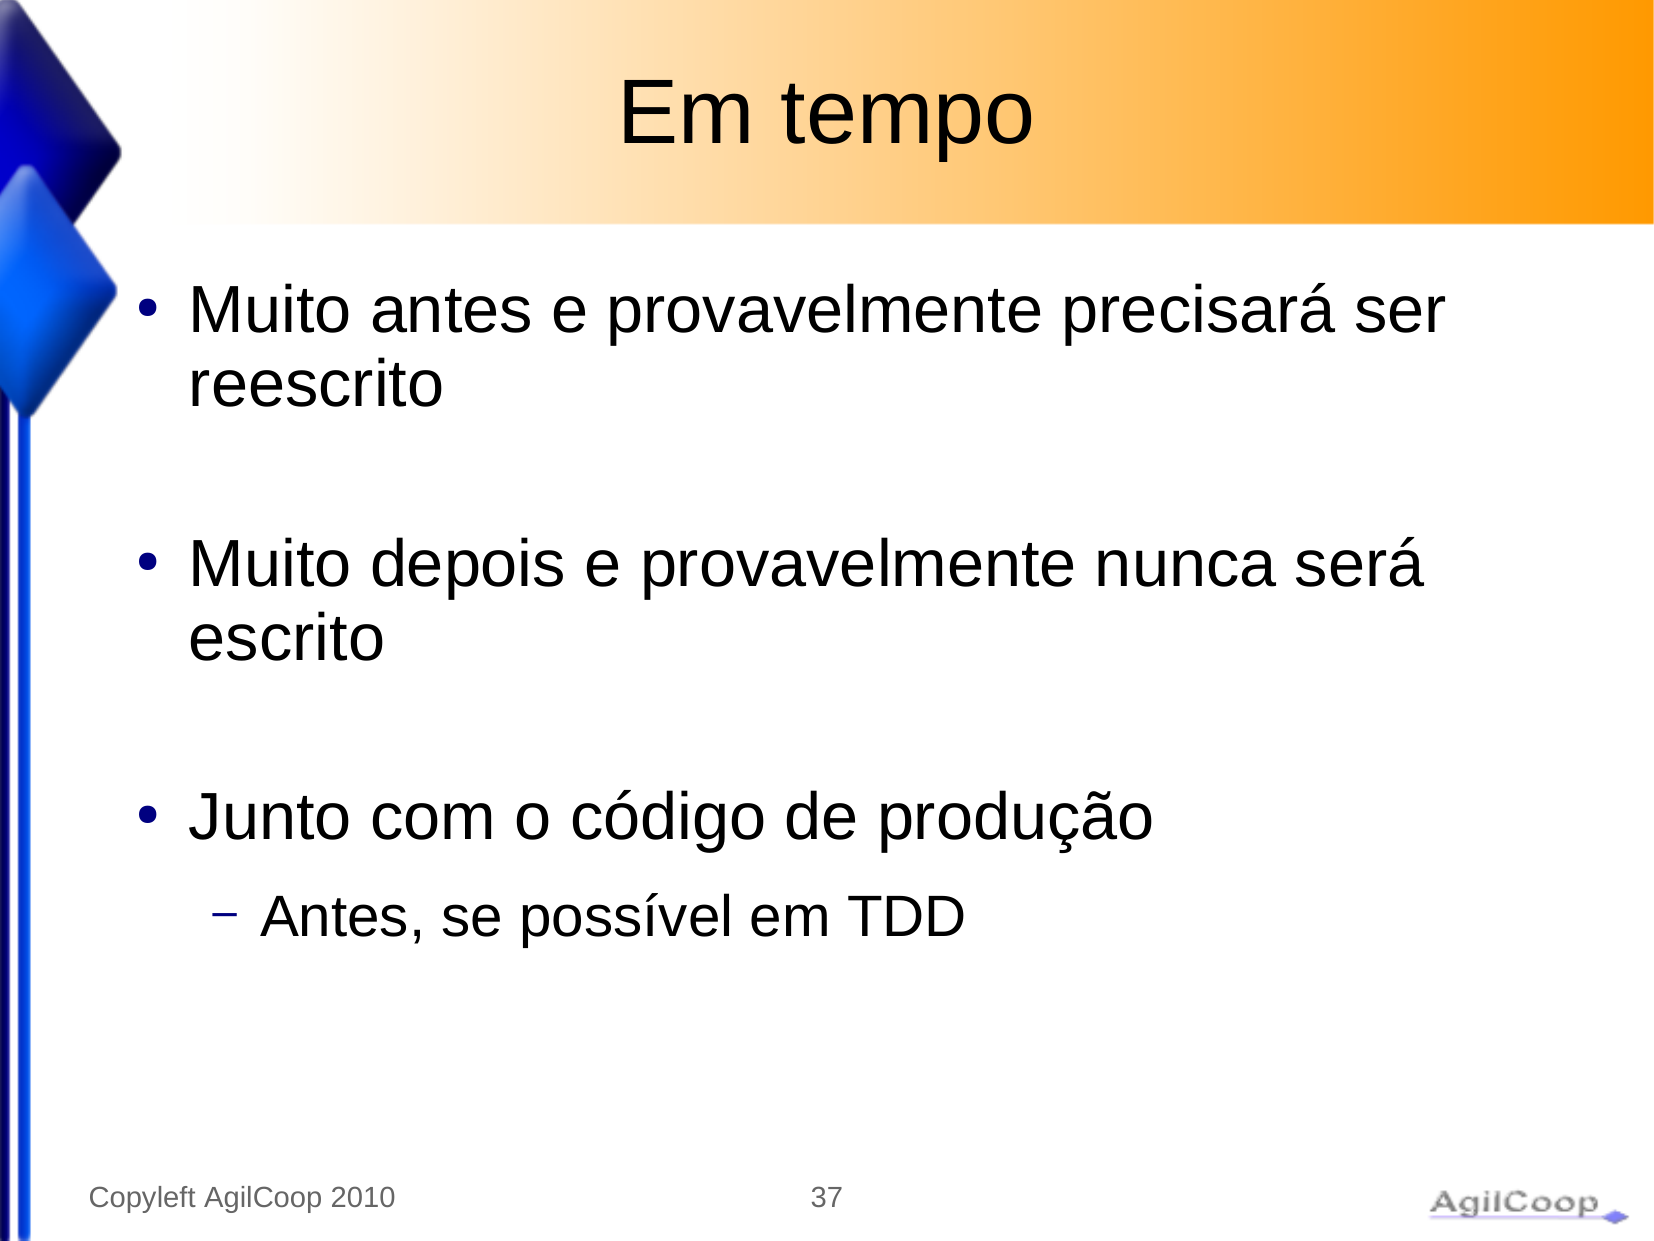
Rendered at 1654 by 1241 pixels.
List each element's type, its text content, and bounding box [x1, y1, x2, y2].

list Muito antes e provavelmente precisará ser reescrito Muito depois e provavelmente nunca será escrito Junto com o código de produção Antes, se possível em TDD [118, 271, 1607, 1108]
picture [0, 0, 1654, 1241]
title Em tempo [82, 8, 1571, 216]
